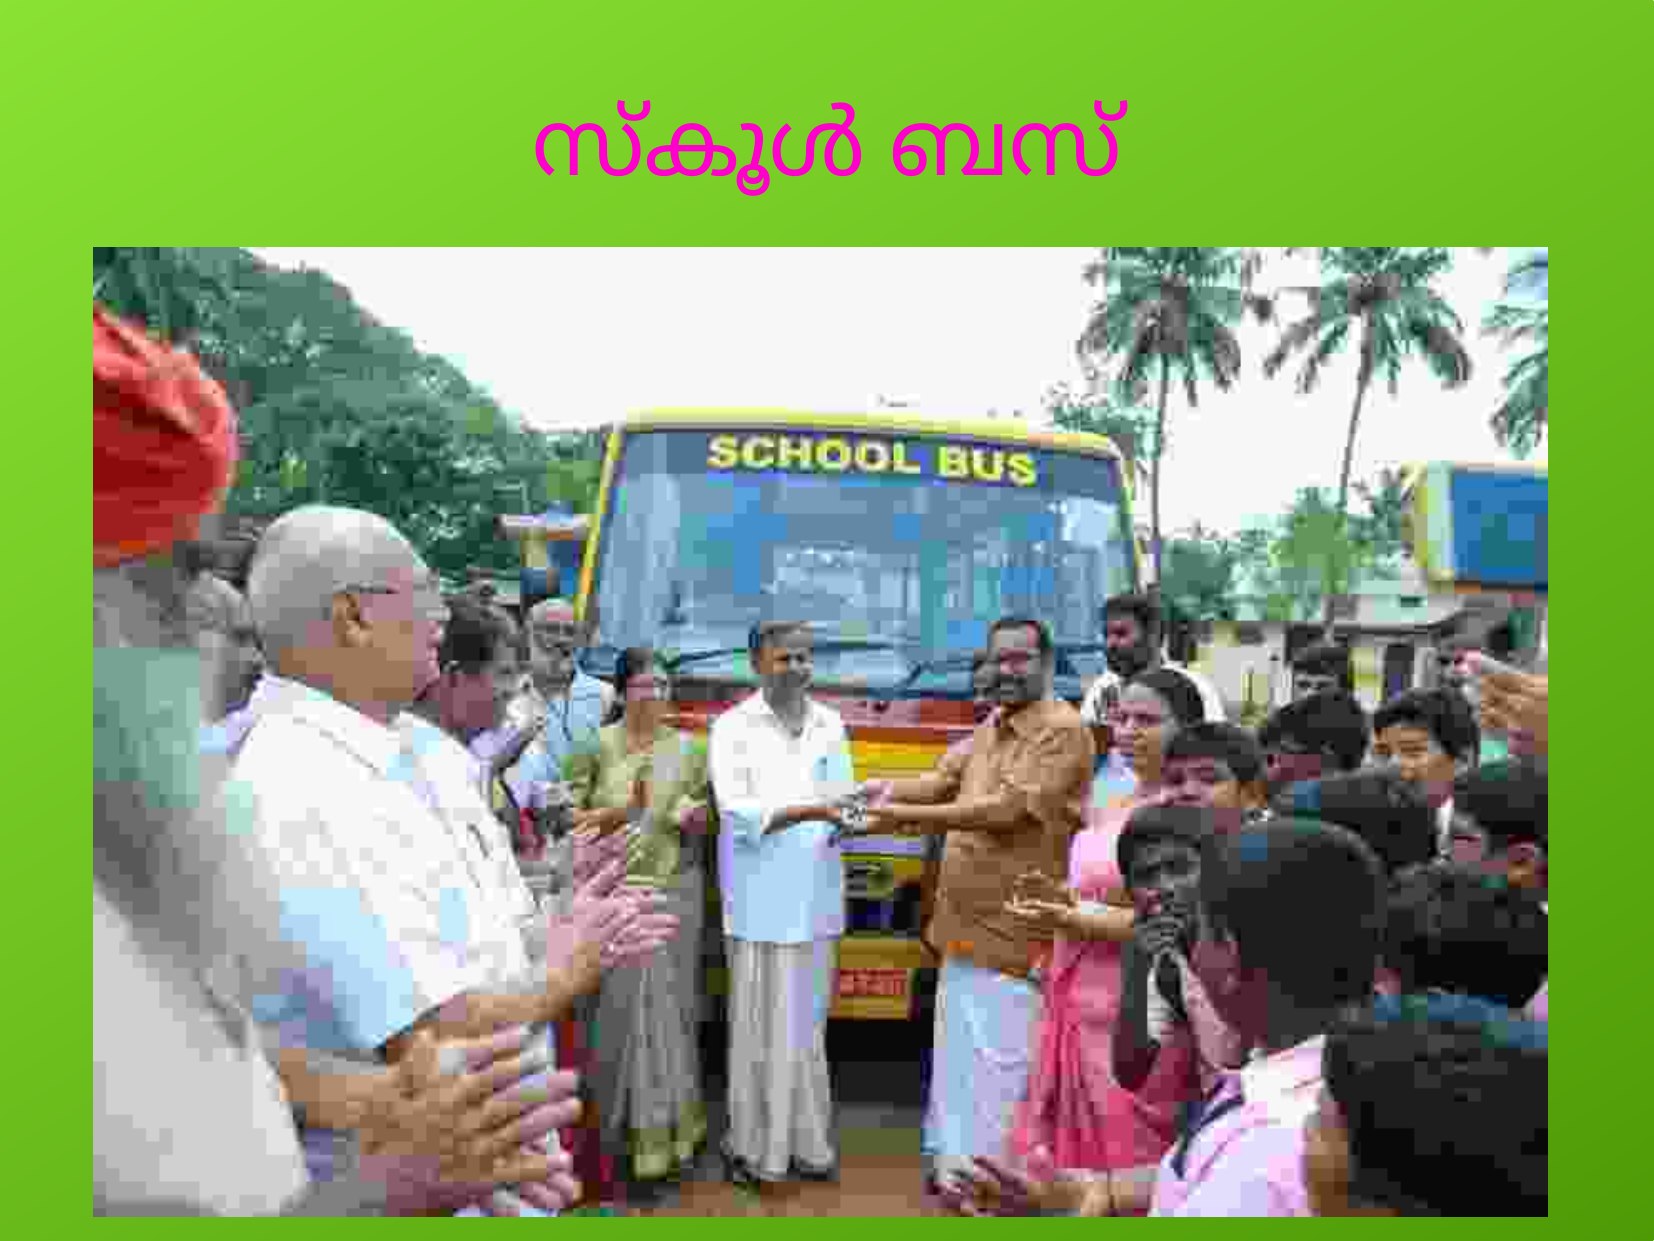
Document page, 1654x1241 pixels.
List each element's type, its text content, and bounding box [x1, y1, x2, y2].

picture [93, 247, 1548, 1217]
title സ്കൂള്‍ ബസ് [82, 49, 1571, 257]
